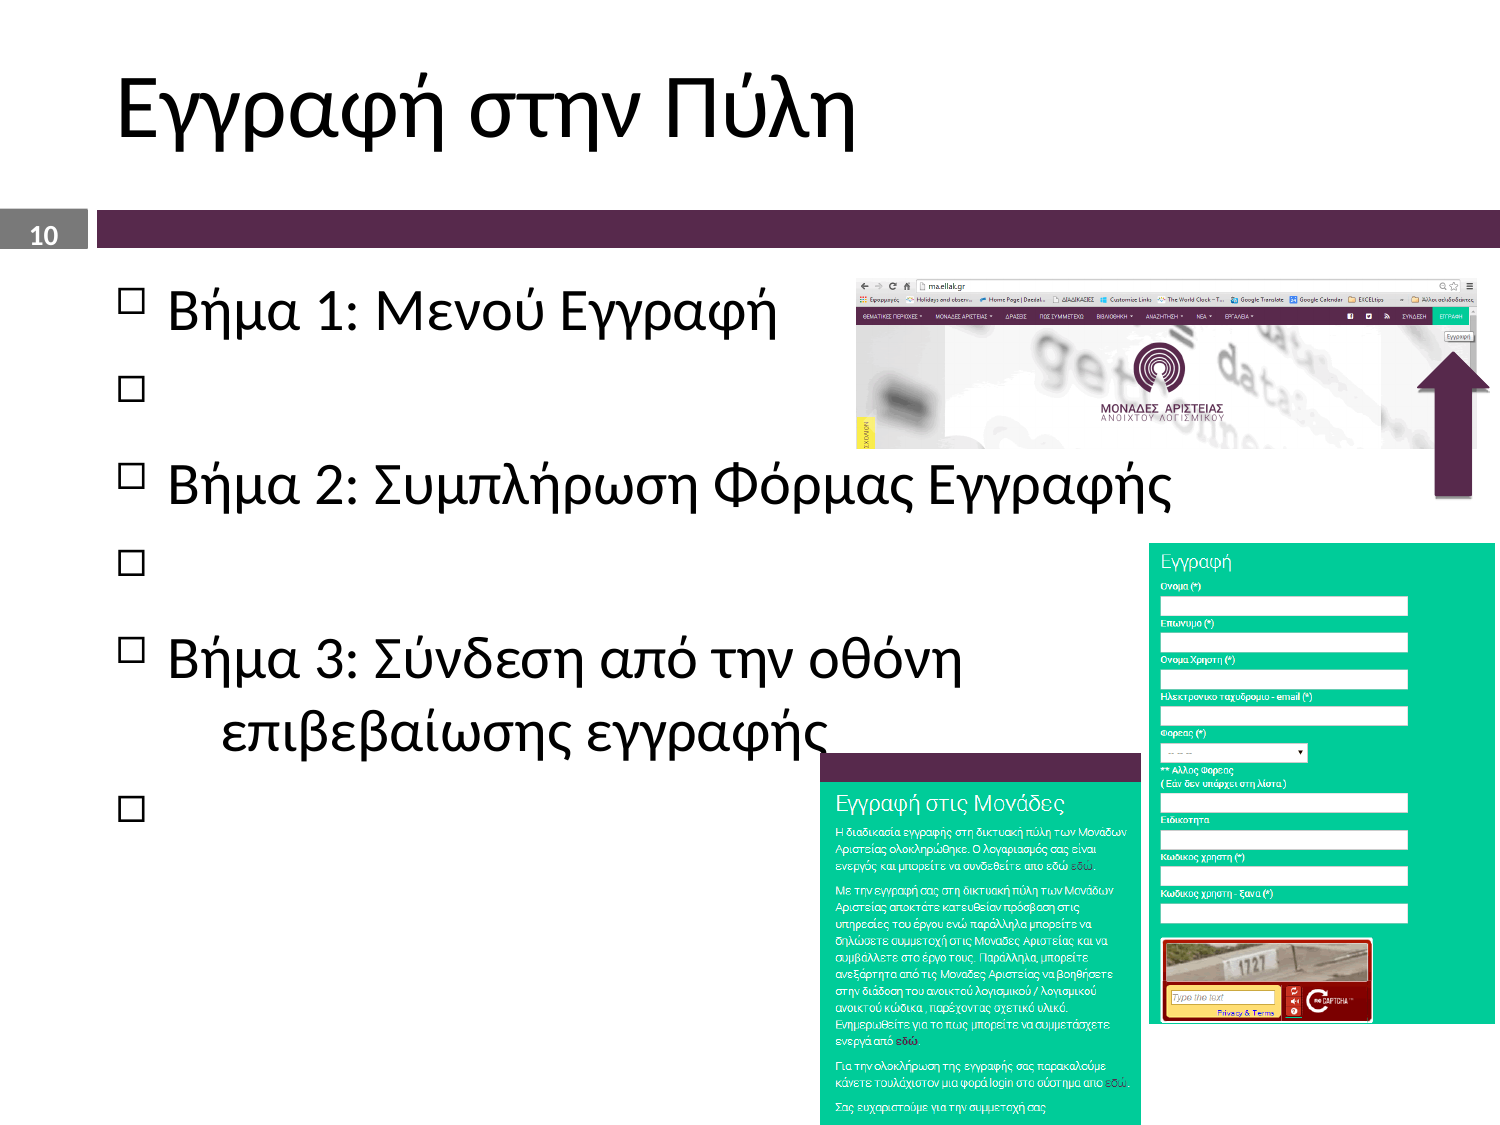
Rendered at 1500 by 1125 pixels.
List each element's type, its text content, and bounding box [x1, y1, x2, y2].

picture [820, 754, 1141, 1125]
text_box [1438, 352, 1489, 496]
title Εγγραφή στην Πύλη [100, 19, 1438, 182]
picture [1472, 388, 1477, 449]
text_box [0, 208, 88, 249]
picture [1149, 543, 1495, 1024]
list Βήμα 1: Μενού Εγγραφή Βήμα 2: Συμπλήρωση Φόρμας Εγγραφής Βήμα 3: Σύνδεση από την οθόνη επιβεβαίωσης εγγραφής [100, 262, 1438, 1000]
picture [1438, 278, 1477, 374]
